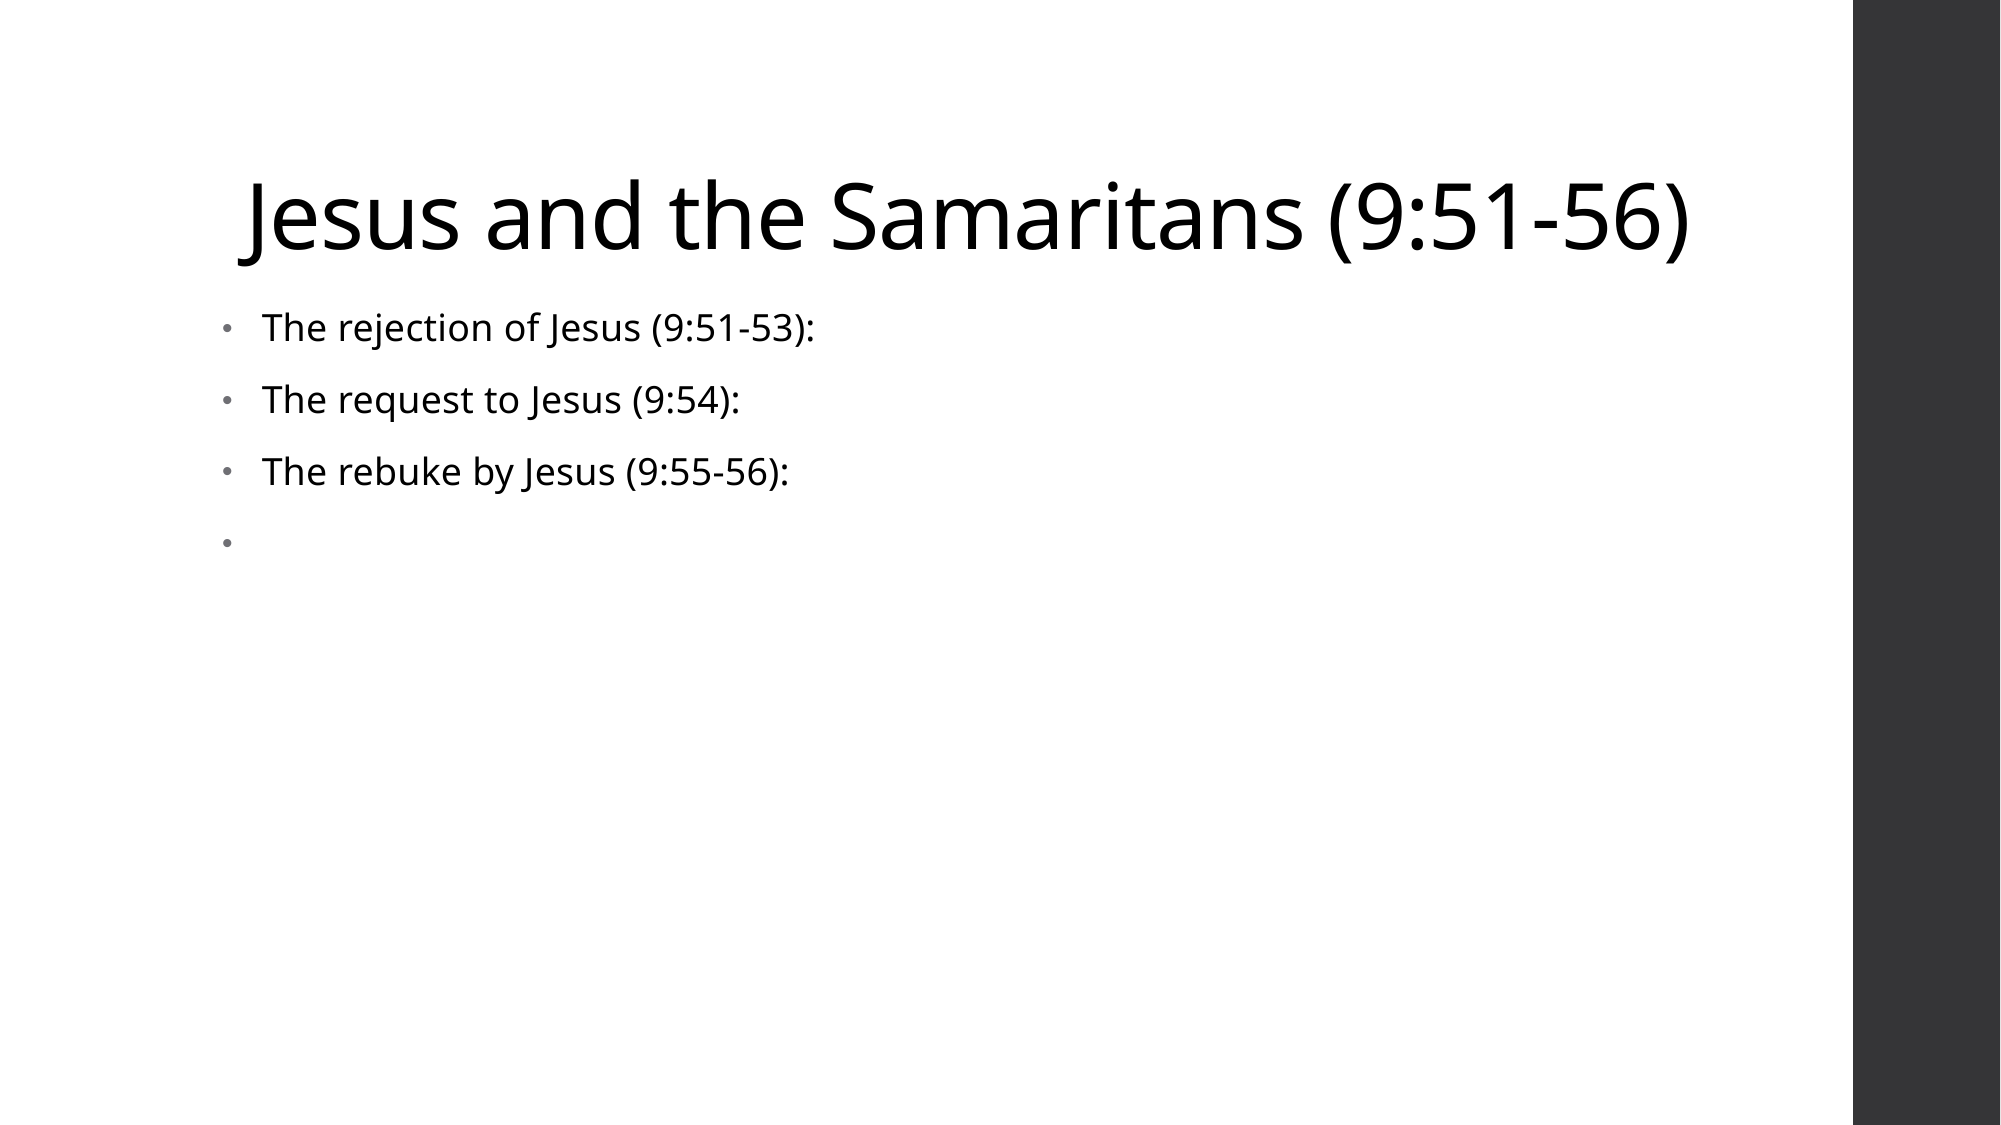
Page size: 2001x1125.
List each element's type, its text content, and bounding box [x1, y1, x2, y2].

list The rejection of Jesus (9:51-53): The request to Jesus (9:54): The rebuke by Jesus (9:55-56): [206, 299, 1617, 1014]
title Jesus and the Samaritans (9:51-56) [206, 60, 1797, 278]
